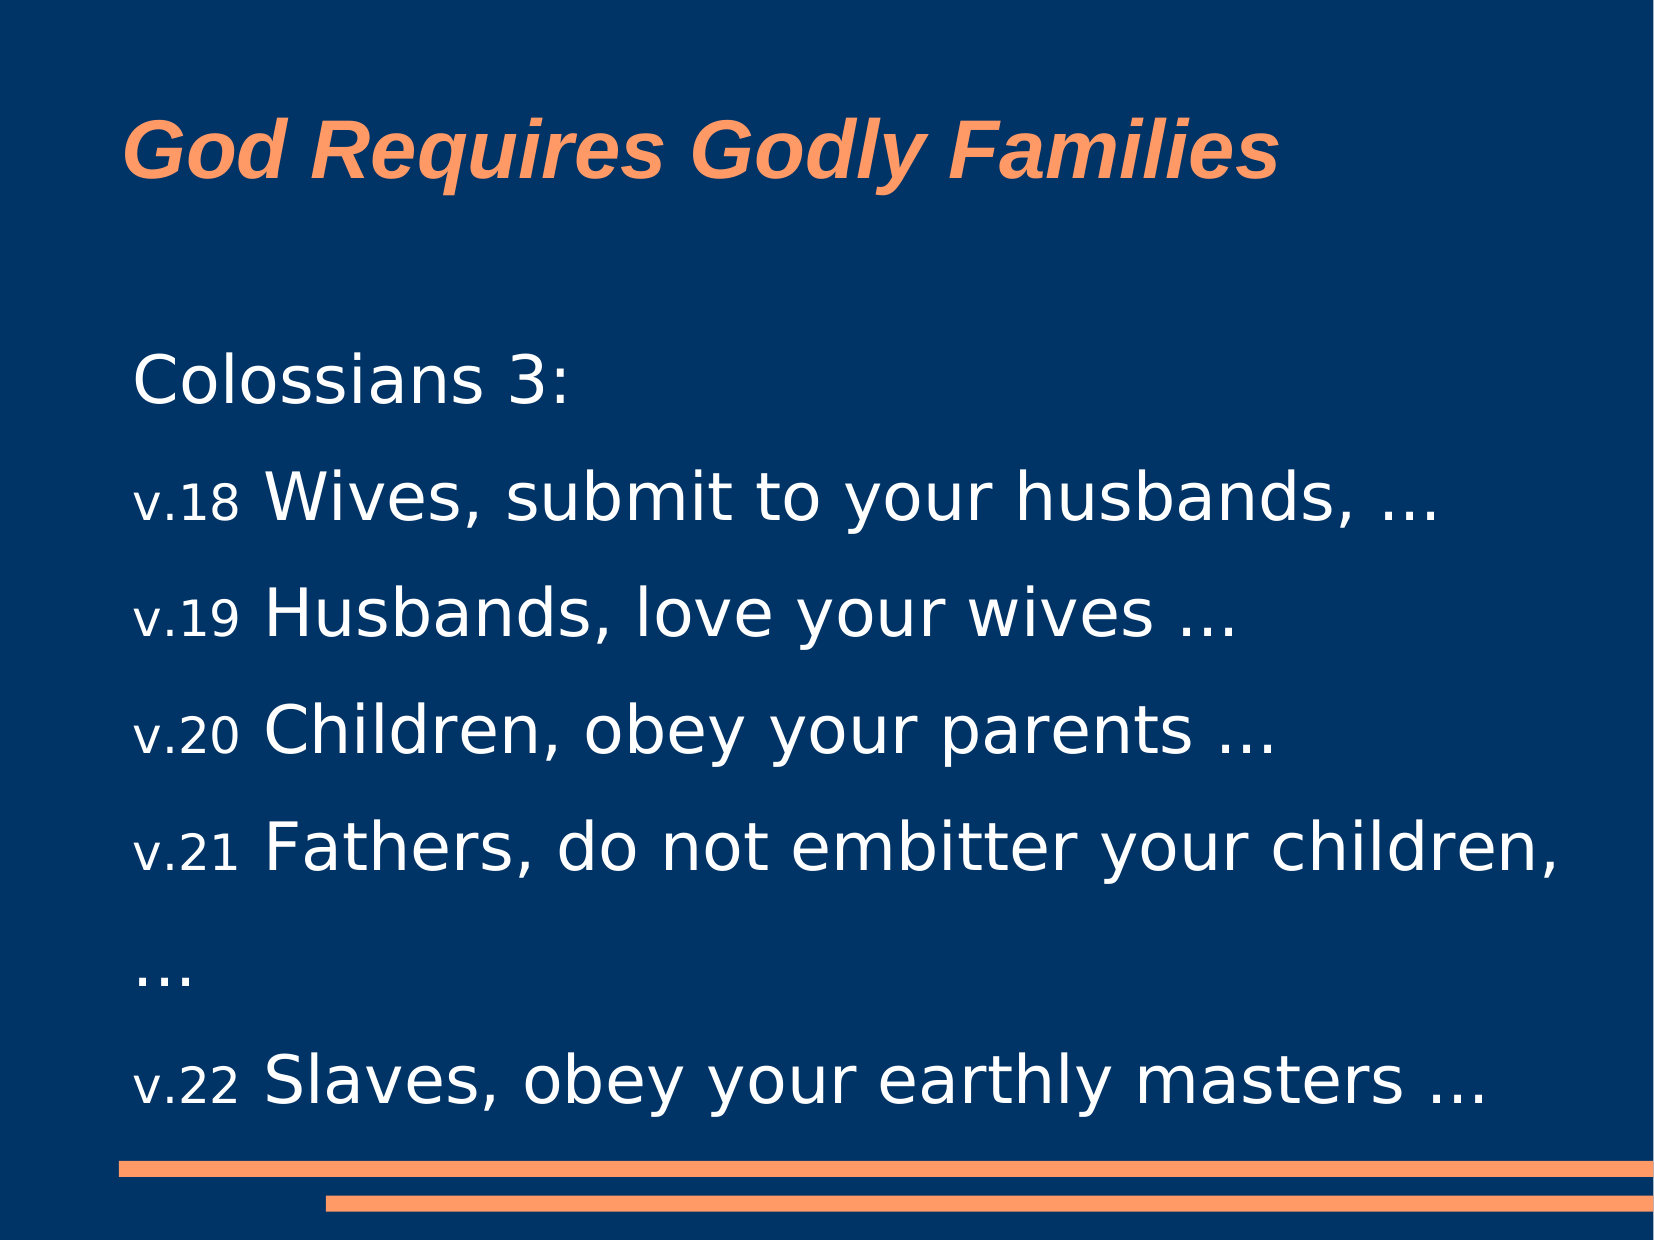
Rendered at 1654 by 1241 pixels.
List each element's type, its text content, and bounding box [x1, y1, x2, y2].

text_box Colossians 3: v.18 Wives, submit to your husbands, ... v.19 Husbands, love your wives ... v.20 Children, obey your parents ... v.21 Fathers, do not embitter your children, ... v.22 Slaves, obey your earthly masters ... [118, 295, 1595, 1088]
title God Requires Godly Families [121, 46, 1534, 254]
